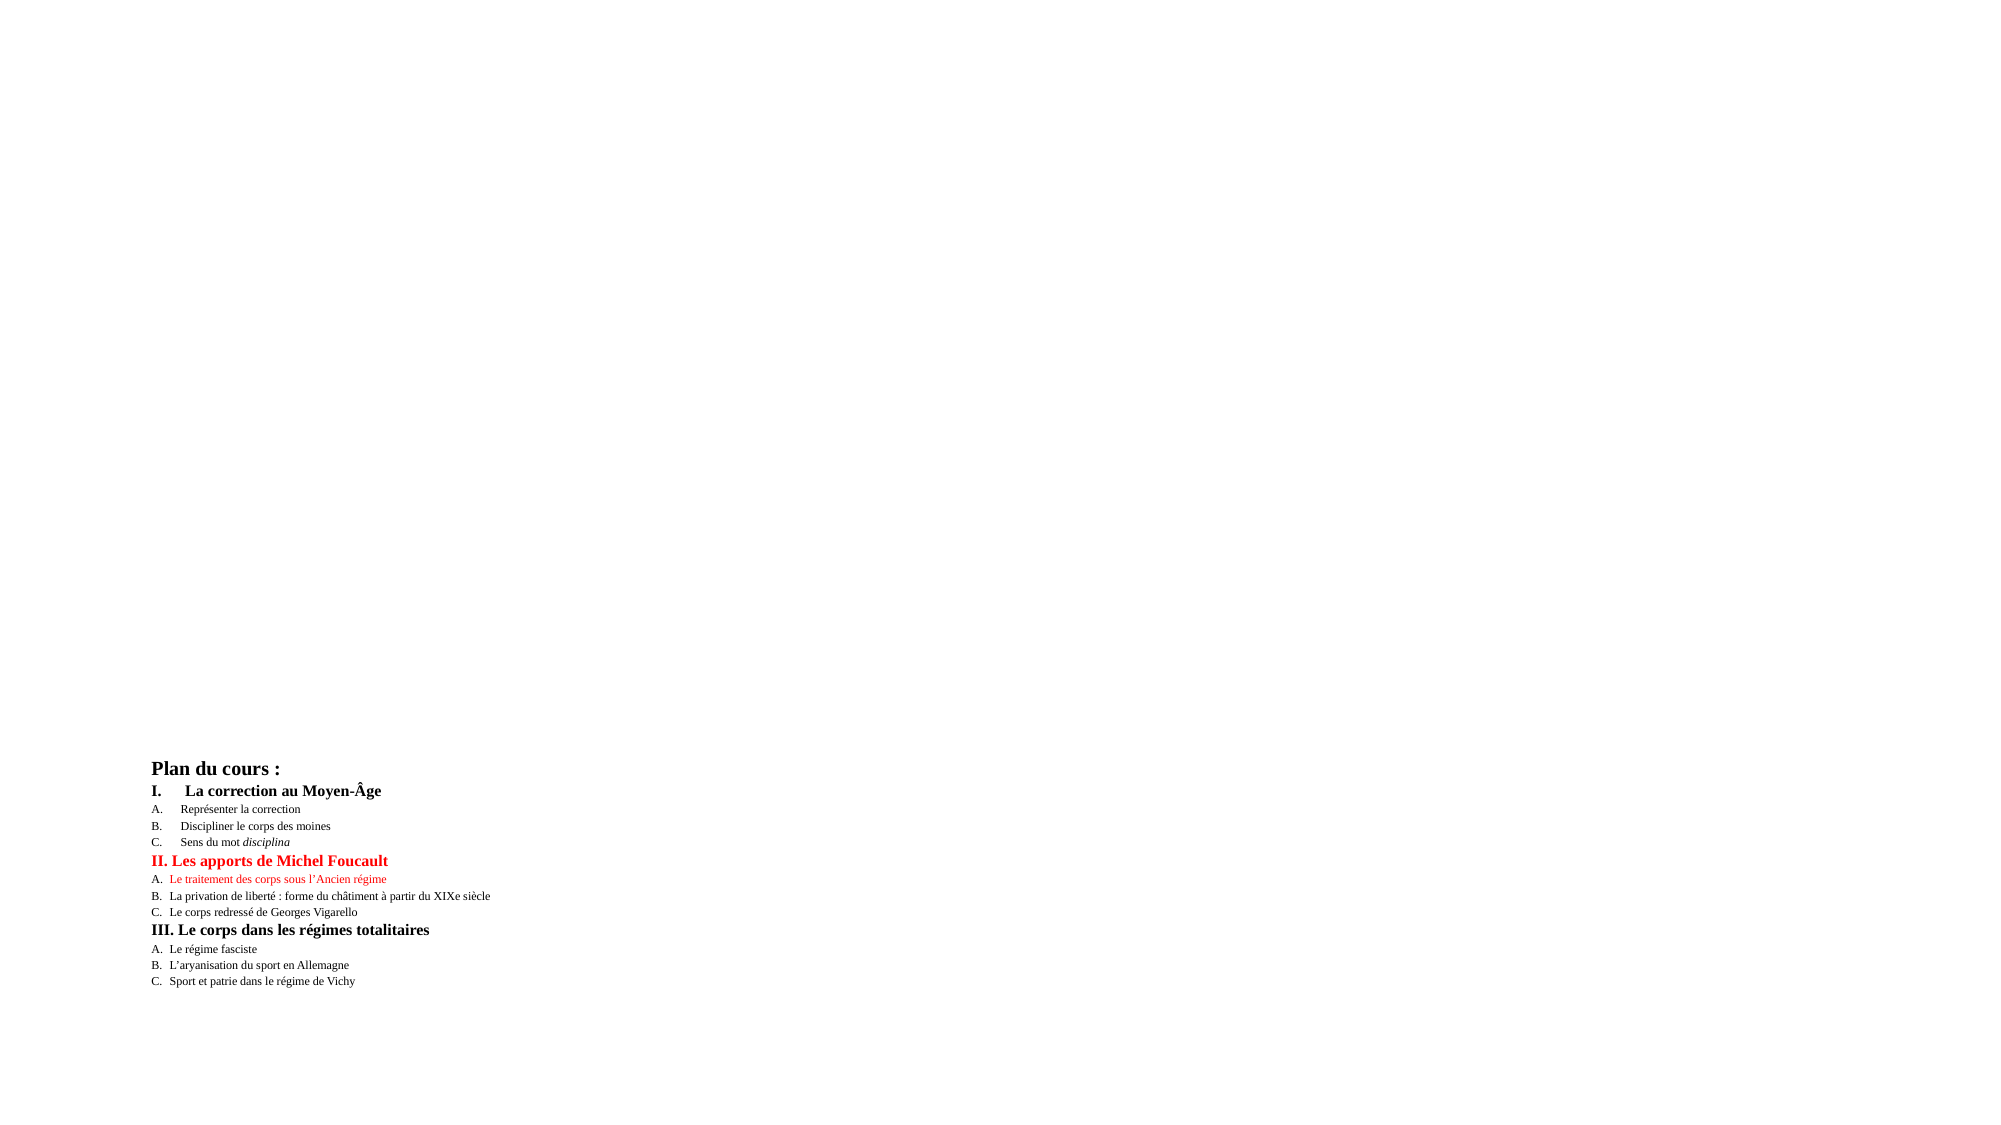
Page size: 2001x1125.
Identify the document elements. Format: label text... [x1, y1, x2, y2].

list Plan du cours : La correction au Moyen-Âge Représenter la correction Discipliner le corps des moines Sens du mot disciplina II. Les apports de Michel Foucault Le traitement des corps sous l’Ancien régime La privation de liberté : forme du châtiment à partir du XIXe siècle Le corps redressé de Georges Vigarello III. Le corps dans les régimes totalitaires Le régime fasciste L’aryanisation du sport en Allemagne Sport et patrie dans le régime de Vichy [58, 80, 1945, 1101]
